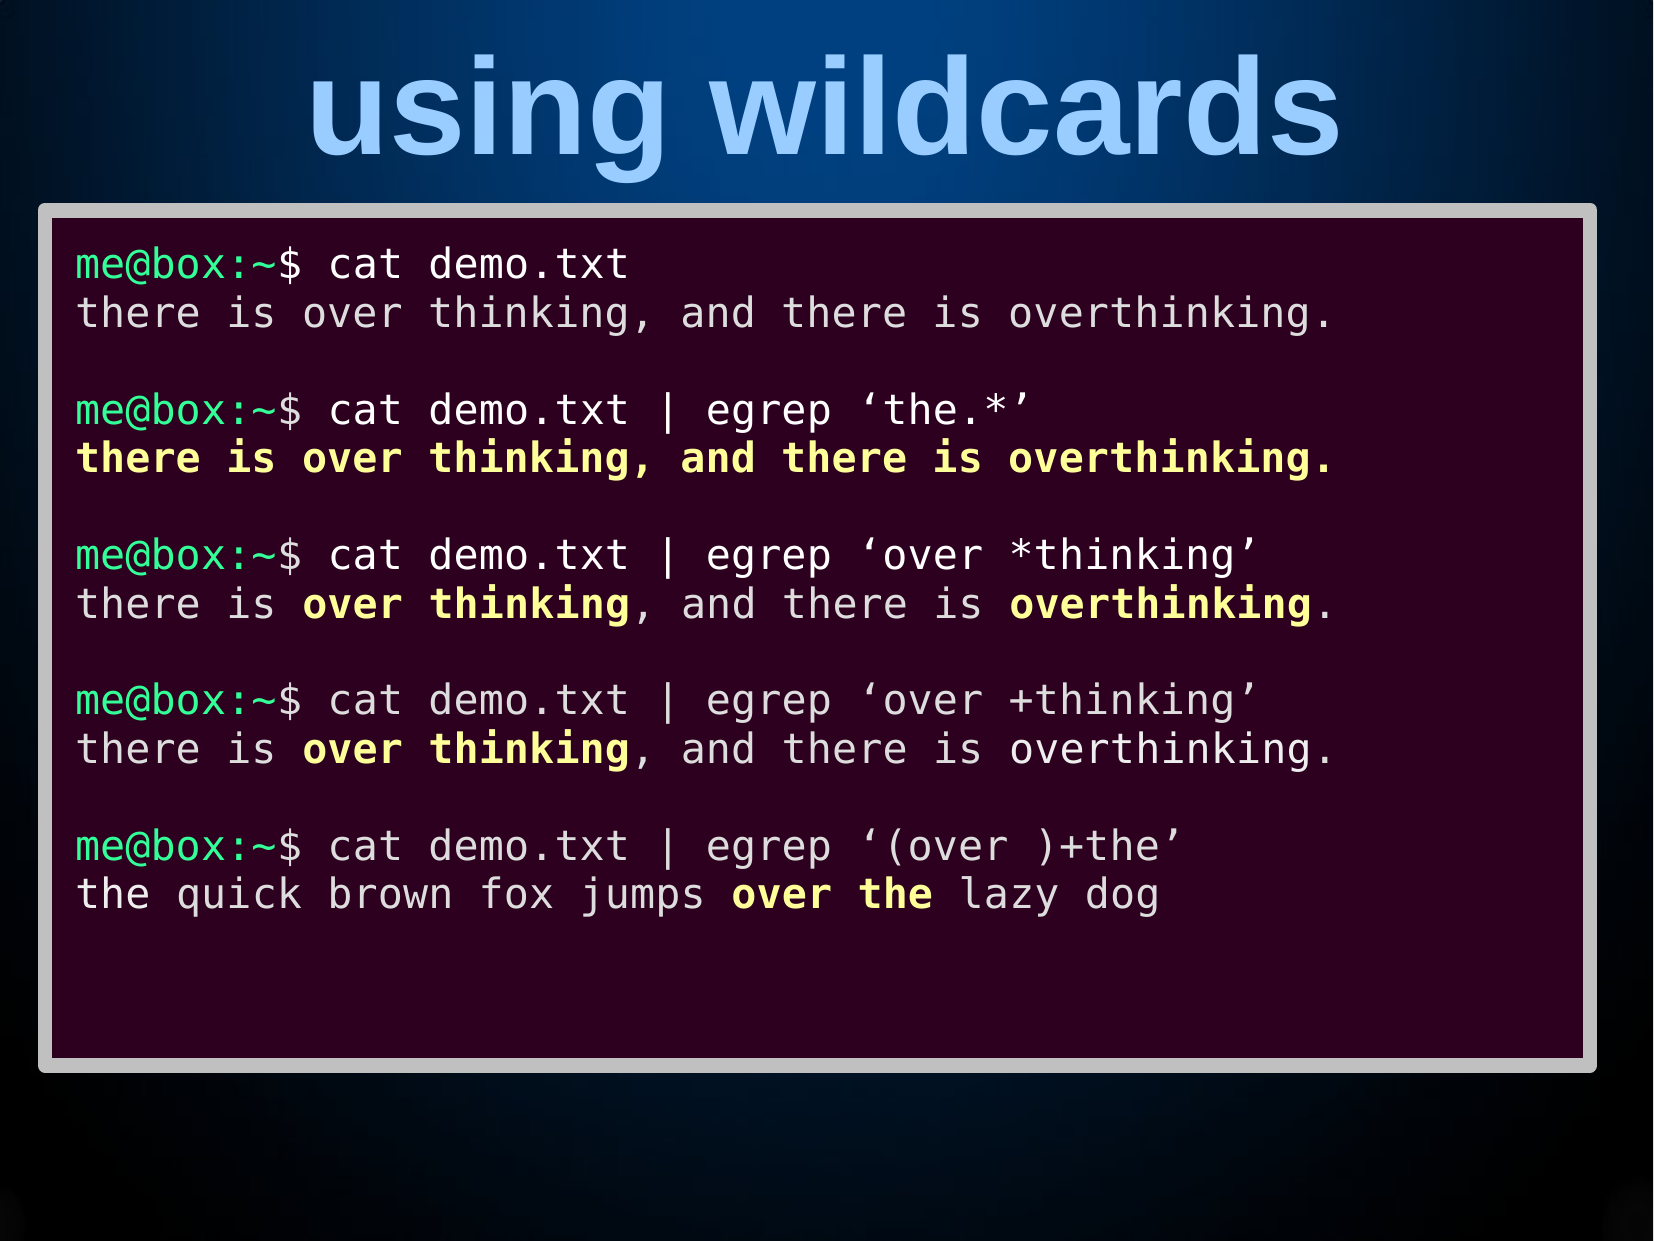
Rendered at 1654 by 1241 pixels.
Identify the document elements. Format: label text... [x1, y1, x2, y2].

picture [0, 0, 1654, 1241]
list me@box:~$ cat demo.txt there is over thinking, and there is overthinking. me@box:~$ cat demo.txt | egrep ‘the.*’ there is over thinking, and there is overthinking. me@box:~$ cat demo.txt | egrep ‘over *thinking’ there is over thinking, and there is overthinking. me@box:~$ cat demo.txt | egrep ‘over +thinking’ there is over thinking, and there is overthinking. me@box:~$ cat demo.txt | egrep ‘(over )+the’ the quick brown fox jumps over the lazy dog [45, 210, 1591, 1066]
title using wildcards [0, 2, 1651, 211]
